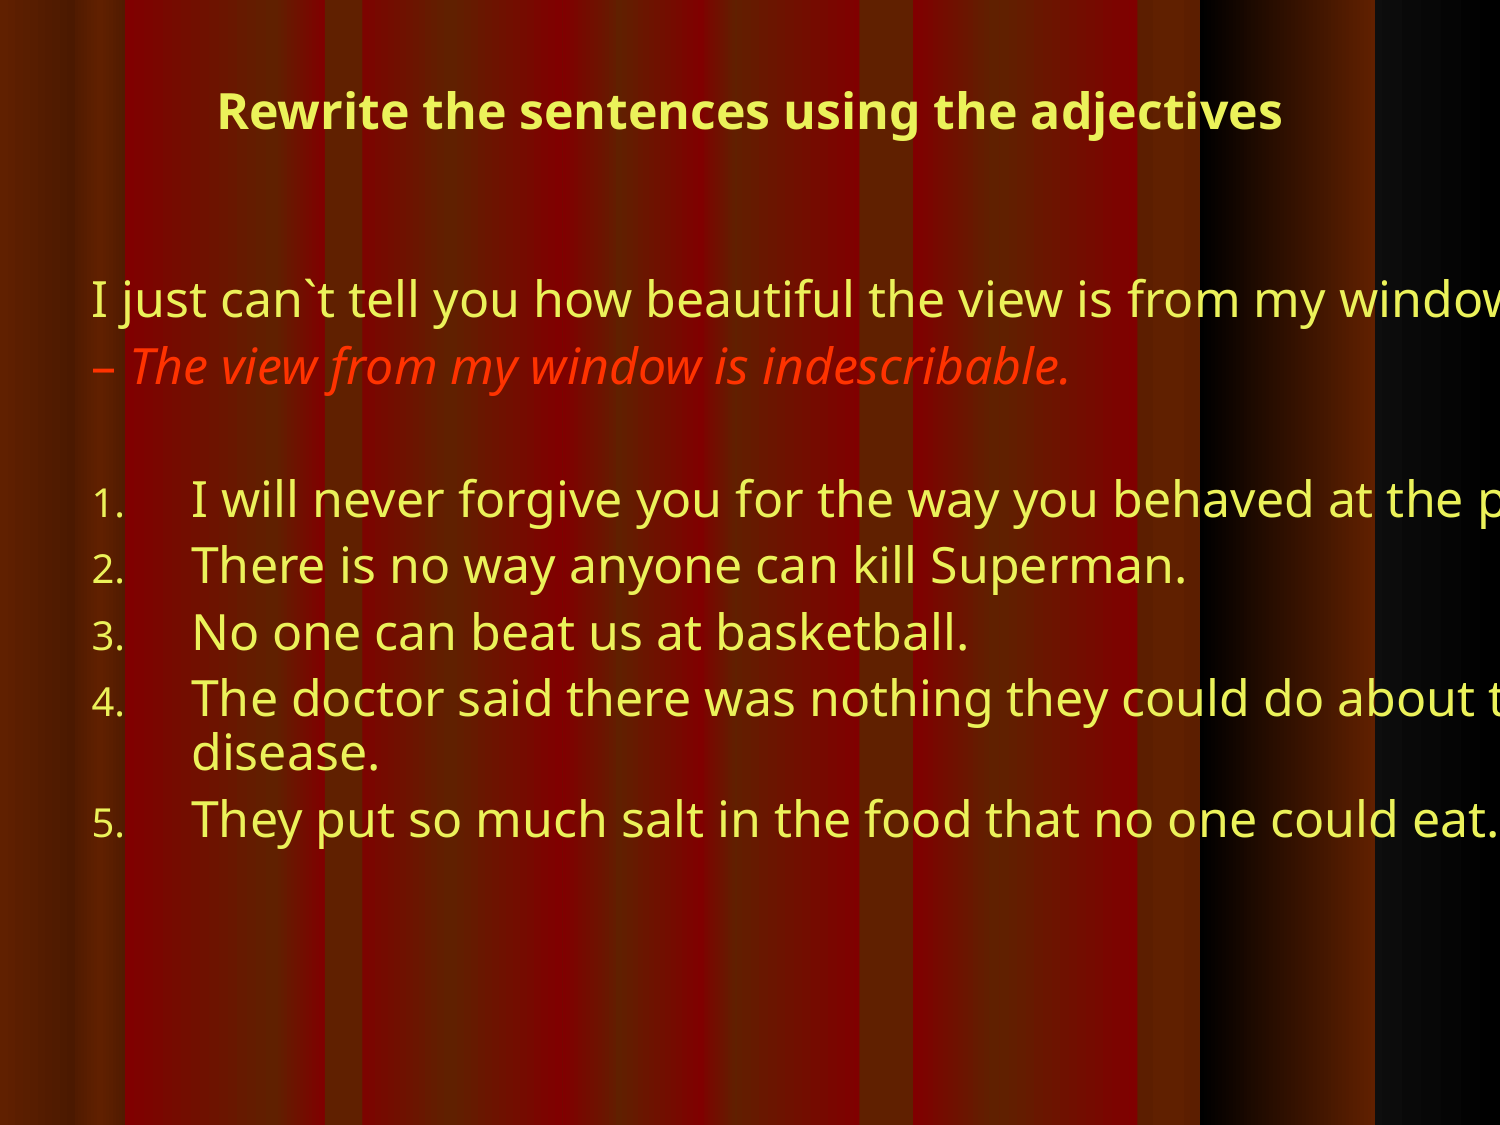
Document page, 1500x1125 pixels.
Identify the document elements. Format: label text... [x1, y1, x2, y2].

title Rewrite the sentences using the adjectives [75, 37, 1425, 241]
list I just can`t tell you how beautiful the view is from my window. – The view from my window is indescribable. I will never forgive you for the way you behaved at the party. There is no way anyone can kill Superman. No one can beat us at basketball. The doctor said there was nothing they could do about the disease. They put so much salt in the food that no one could eat. [76, 267, 1500, 921]
